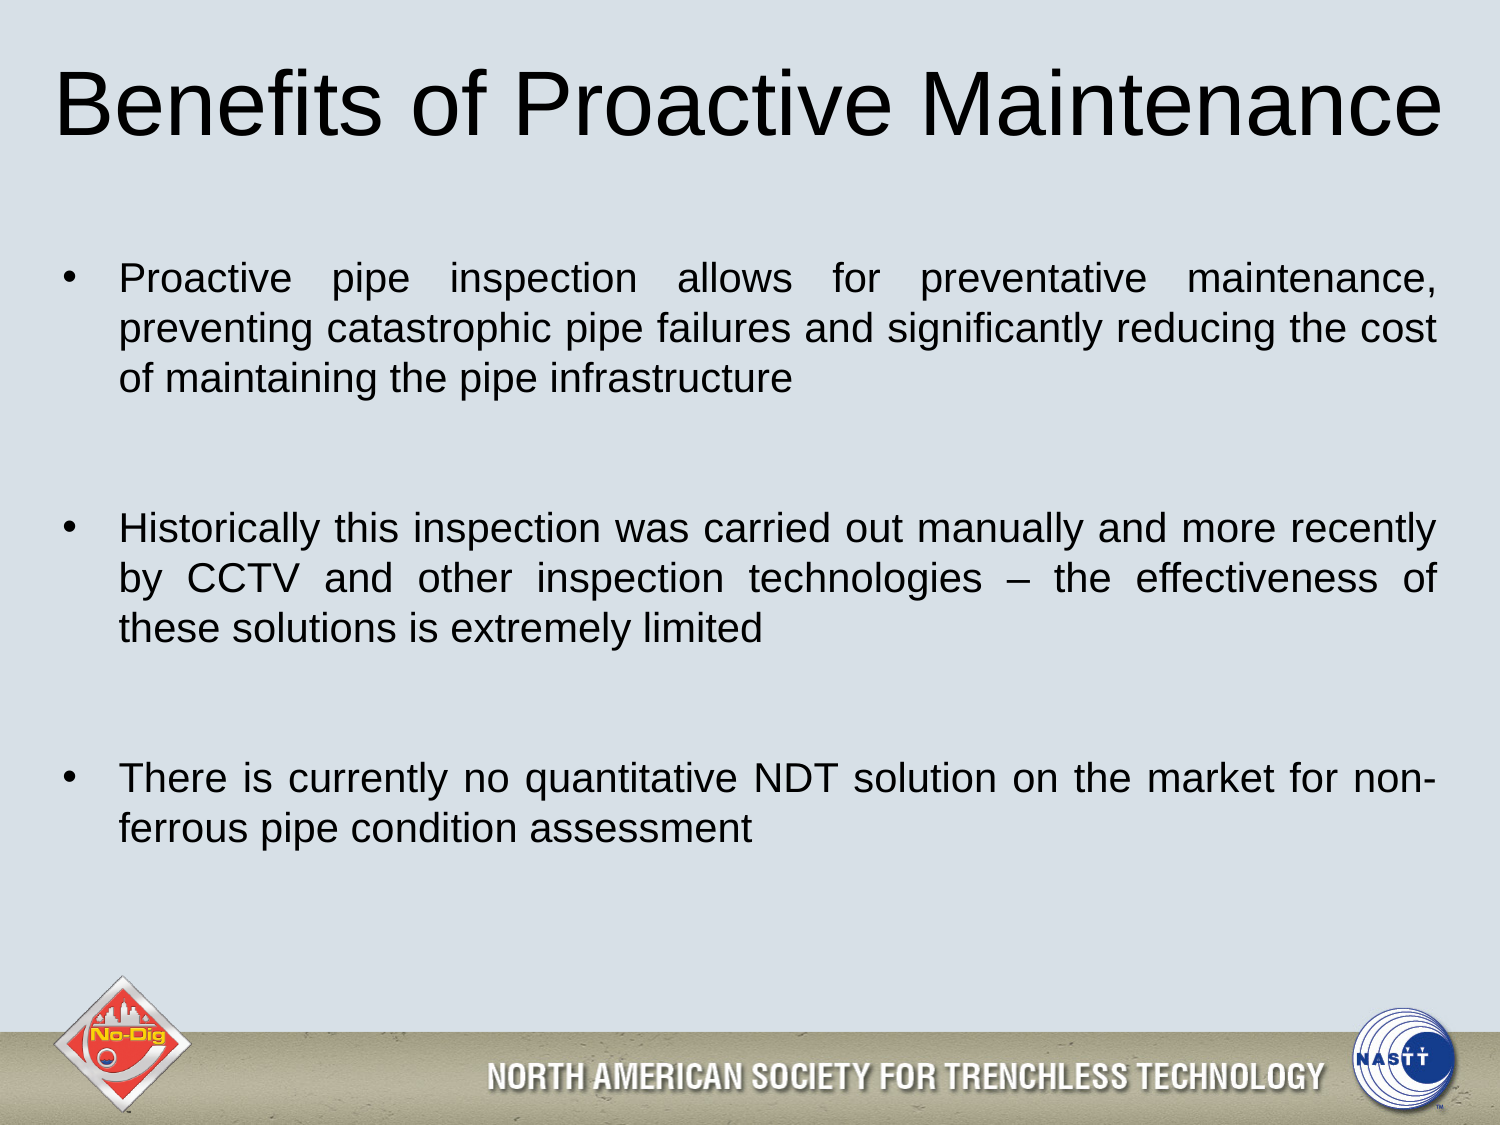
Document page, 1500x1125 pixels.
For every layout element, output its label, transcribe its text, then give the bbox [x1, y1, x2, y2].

picture [0, 0, 1500, 1125]
text_box Benefits of Proactive Maintenance [26, 4, 1474, 193]
text_box Proactive pipe inspection allows for preventative maintenance, preventing catastrophic pipe failures and significantly reducing the cost of maintaining the pipe infrastructure Historically this inspection was carried out manually and more recently by CCTV and other inspection technologies – the effectiveness of these solutions is extremely limited There is currently no quantitative NDT solution on the market for non-ferrous pipe condition assessment [47, 243, 1453, 906]
